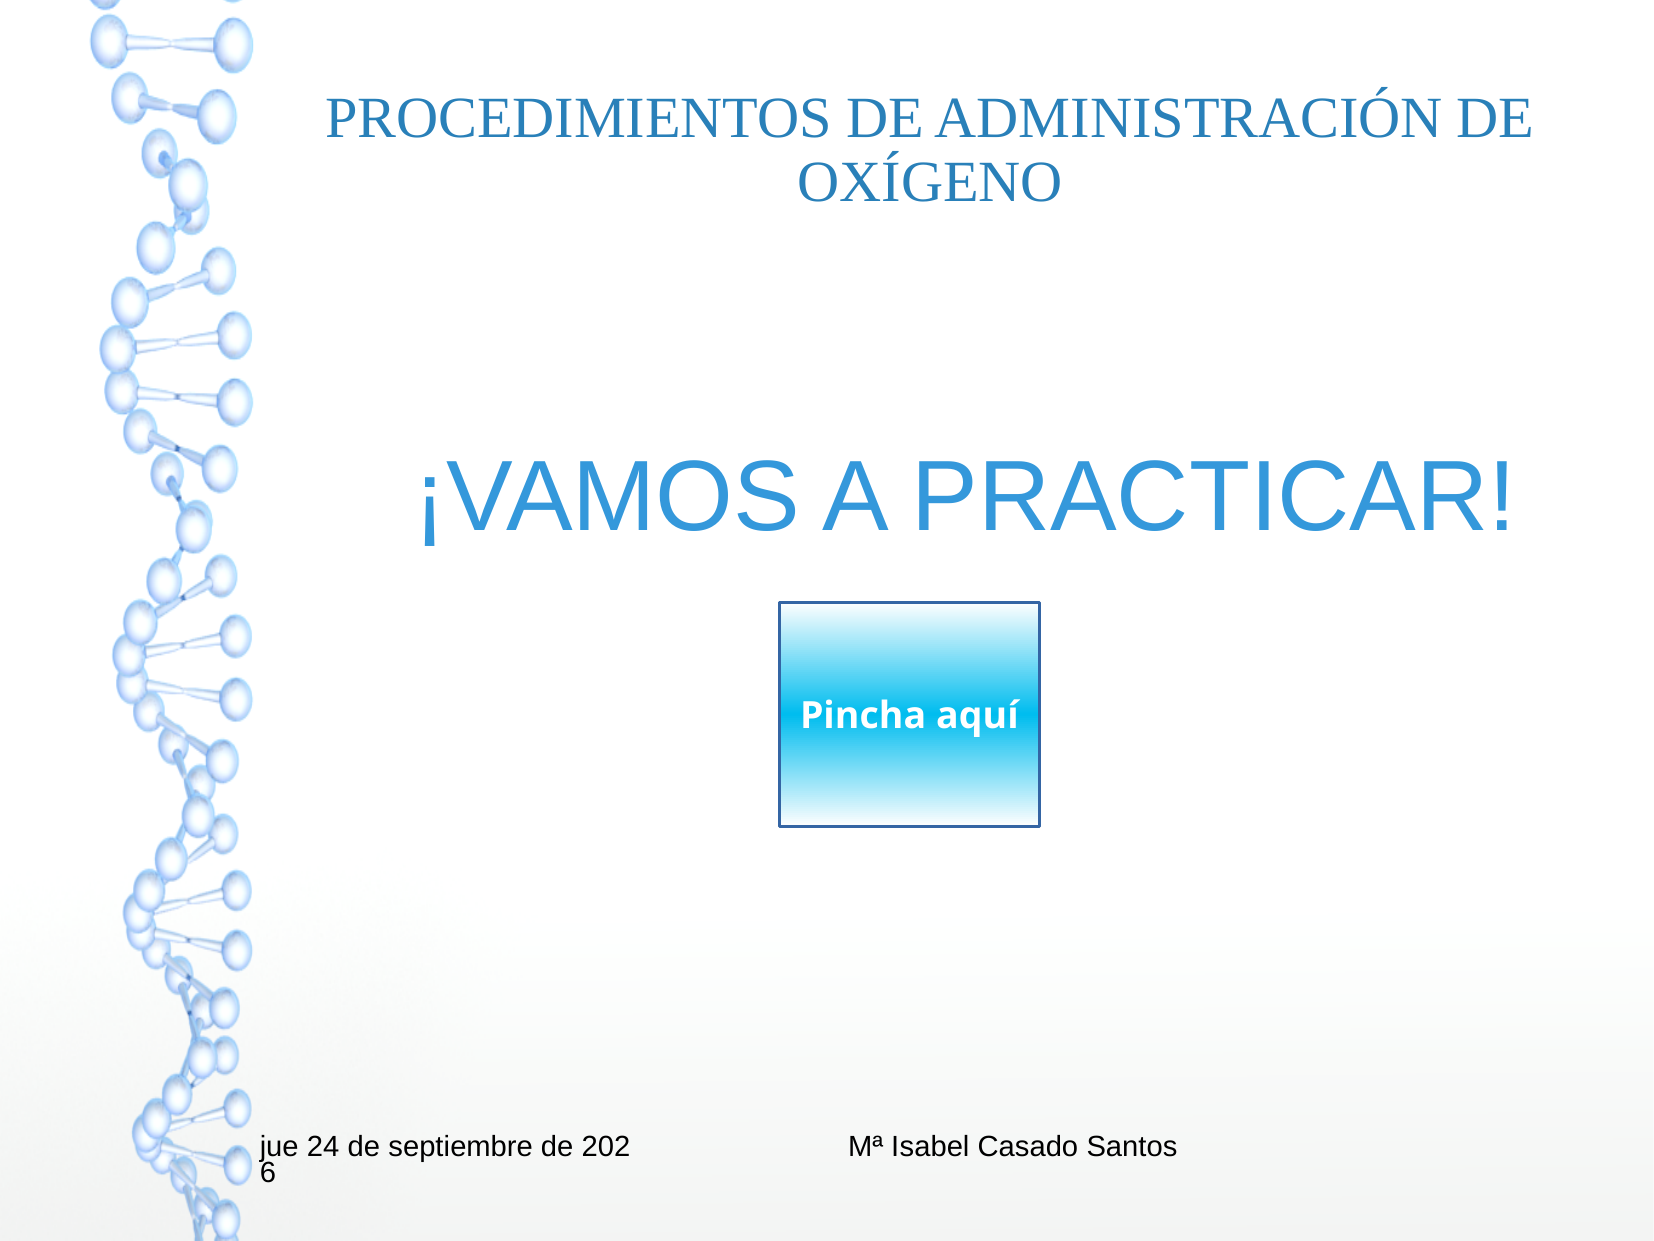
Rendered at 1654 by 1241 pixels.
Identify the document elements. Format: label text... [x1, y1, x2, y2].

list ¡VAMOS A PRACTICAR! [265, 299, 1595, 1019]
title PROCEDIMIENTOS DE ADMINISTRACIÓN DE OXÍGENO [265, 47, 1595, 252]
picture [0, 0, 1654, 1241]
text_box Pincha aquí [779, 602, 1040, 827]
